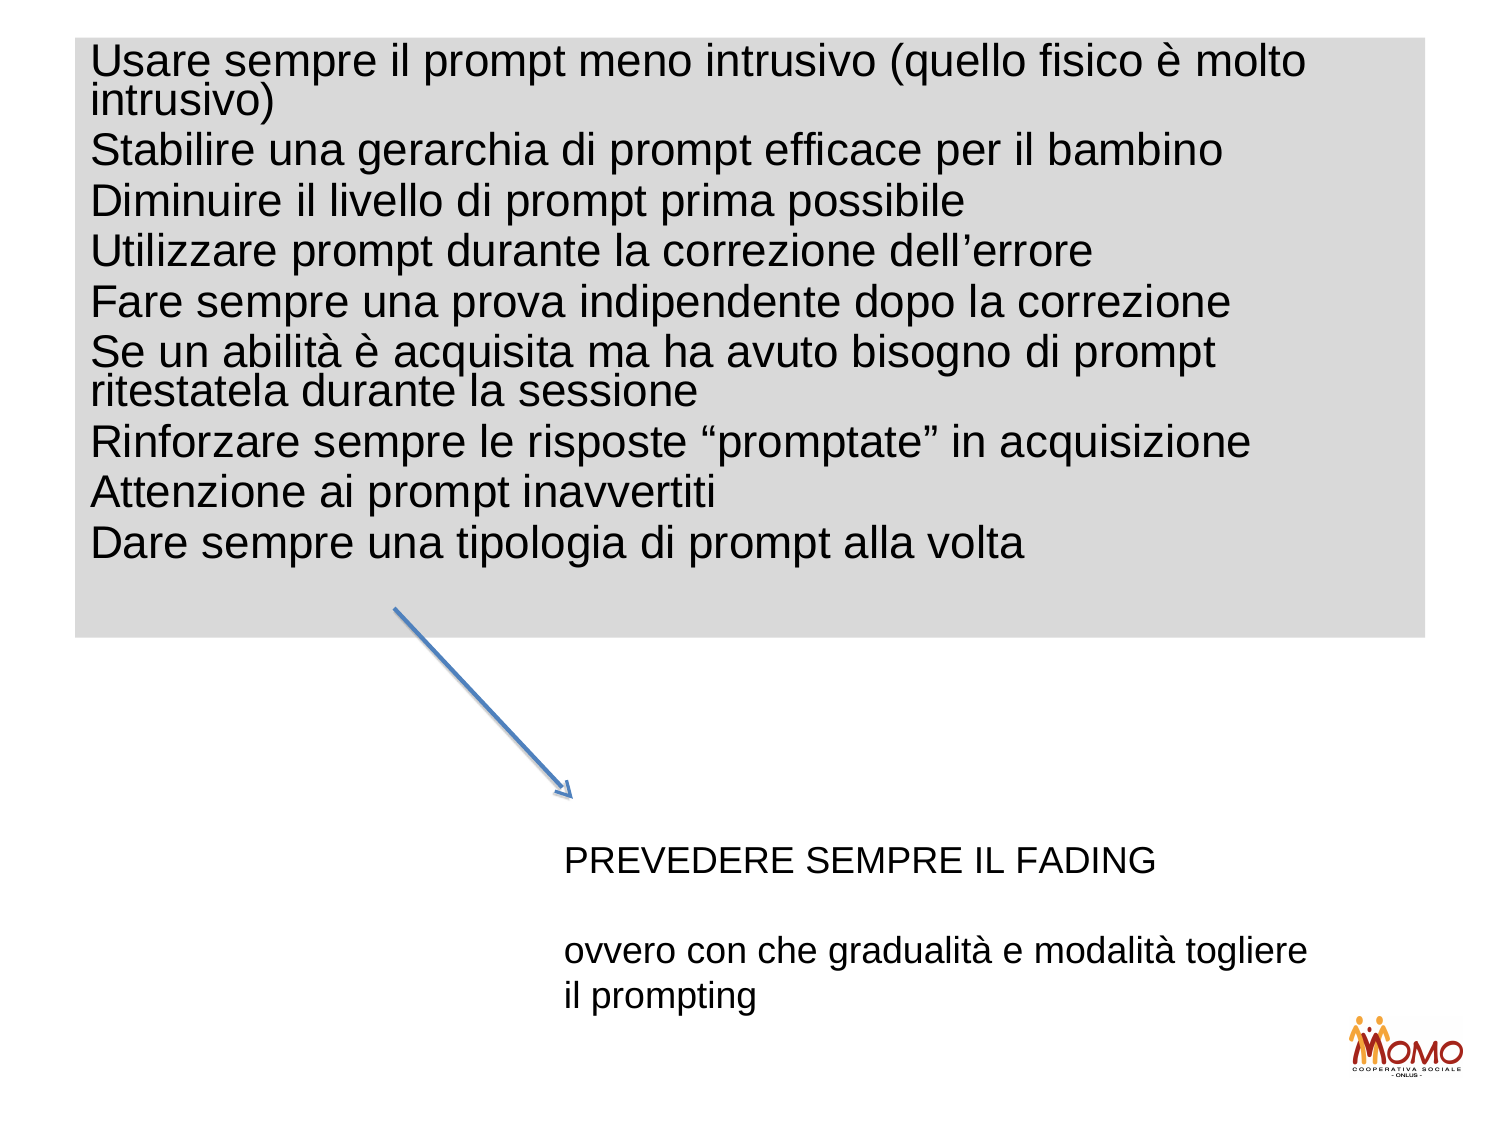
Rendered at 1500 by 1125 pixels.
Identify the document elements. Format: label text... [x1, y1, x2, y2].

picture [1349, 1016, 1463, 1078]
list Usare sempre il prompt meno intrusivo (quello fisico è molto intrusivo) Stabilire una gerarchia di prompt efficace per il bambino Diminuire il livello di prompt prima possibile Utilizzare prompt durante la correzione dell’errore Fare sempre una prova indipendente dopo la correzione Se un abilità è acquisita ma ha avuto bisogno di prompt ritestatela durante la sessione Rinforzare sempre le risposte “promptate” in acquisizione Attenzione ai prompt inavvertiti Dare sempre una tipologia di prompt alla volta [75, 37, 1426, 638]
text_box PREVEDERE SEMPRE IL FADING ovvero con che gradualità e modalità togliere il prompting [549, 693, 1405, 1024]
